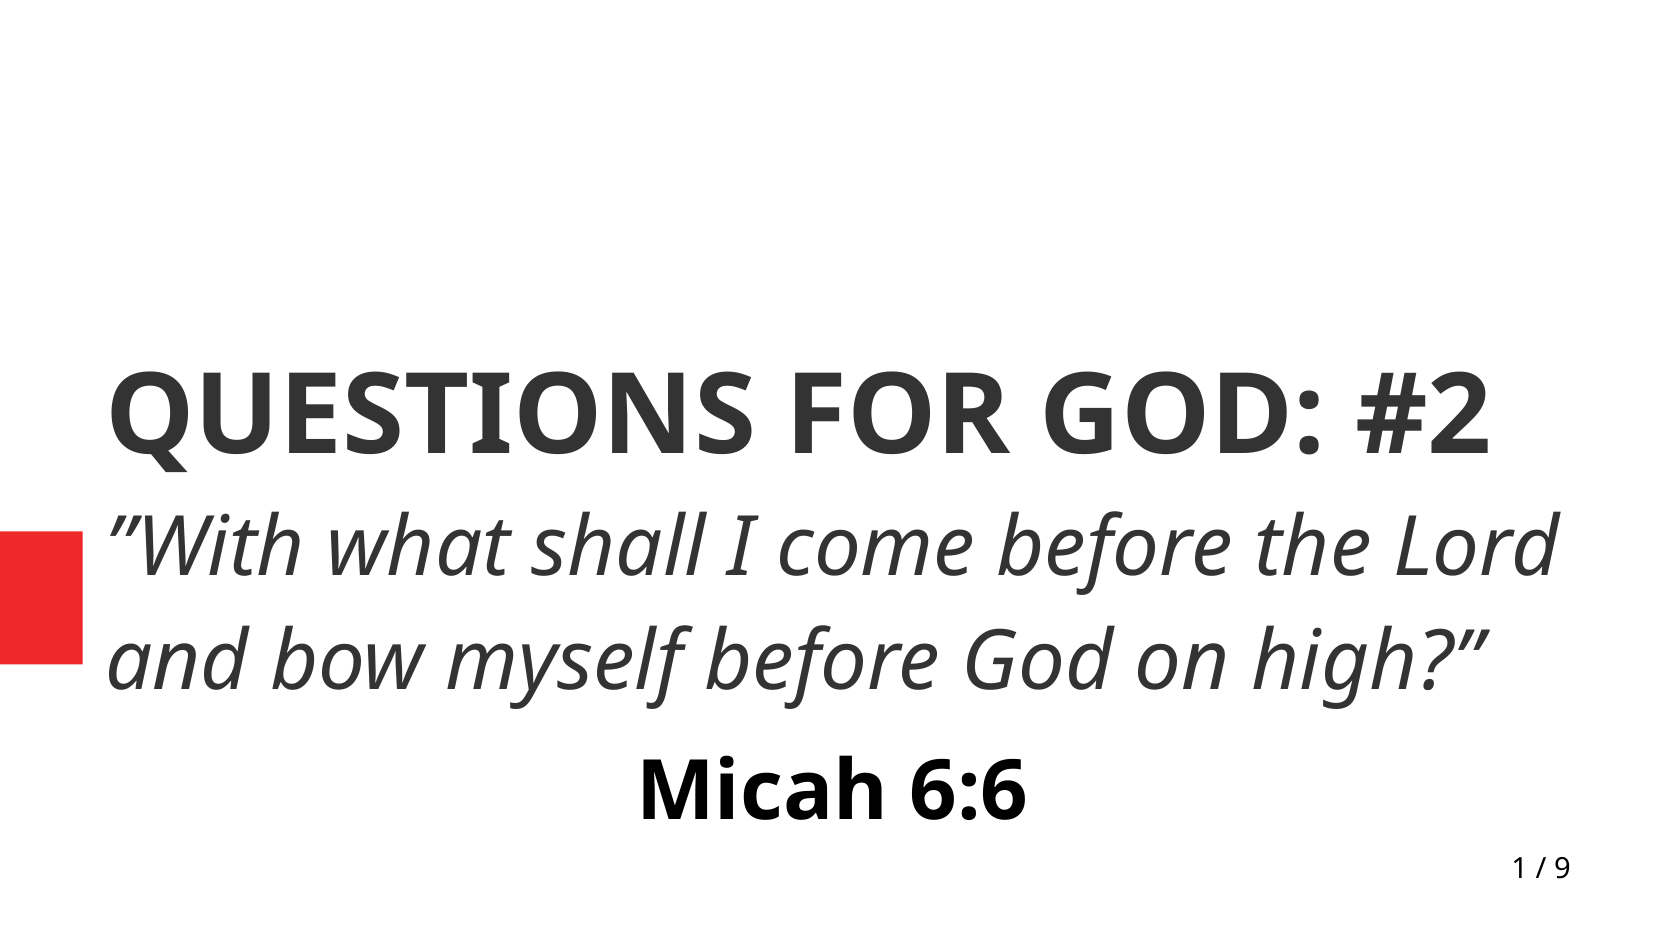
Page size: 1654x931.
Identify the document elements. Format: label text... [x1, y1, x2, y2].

title QUESTIONS FOR GOD: #2 ”With what shall I come before the Lord and bow myself before God on high?” [105, 333, 1636, 714]
subtitle Micah 6:6 [129, 726, 1536, 848]
